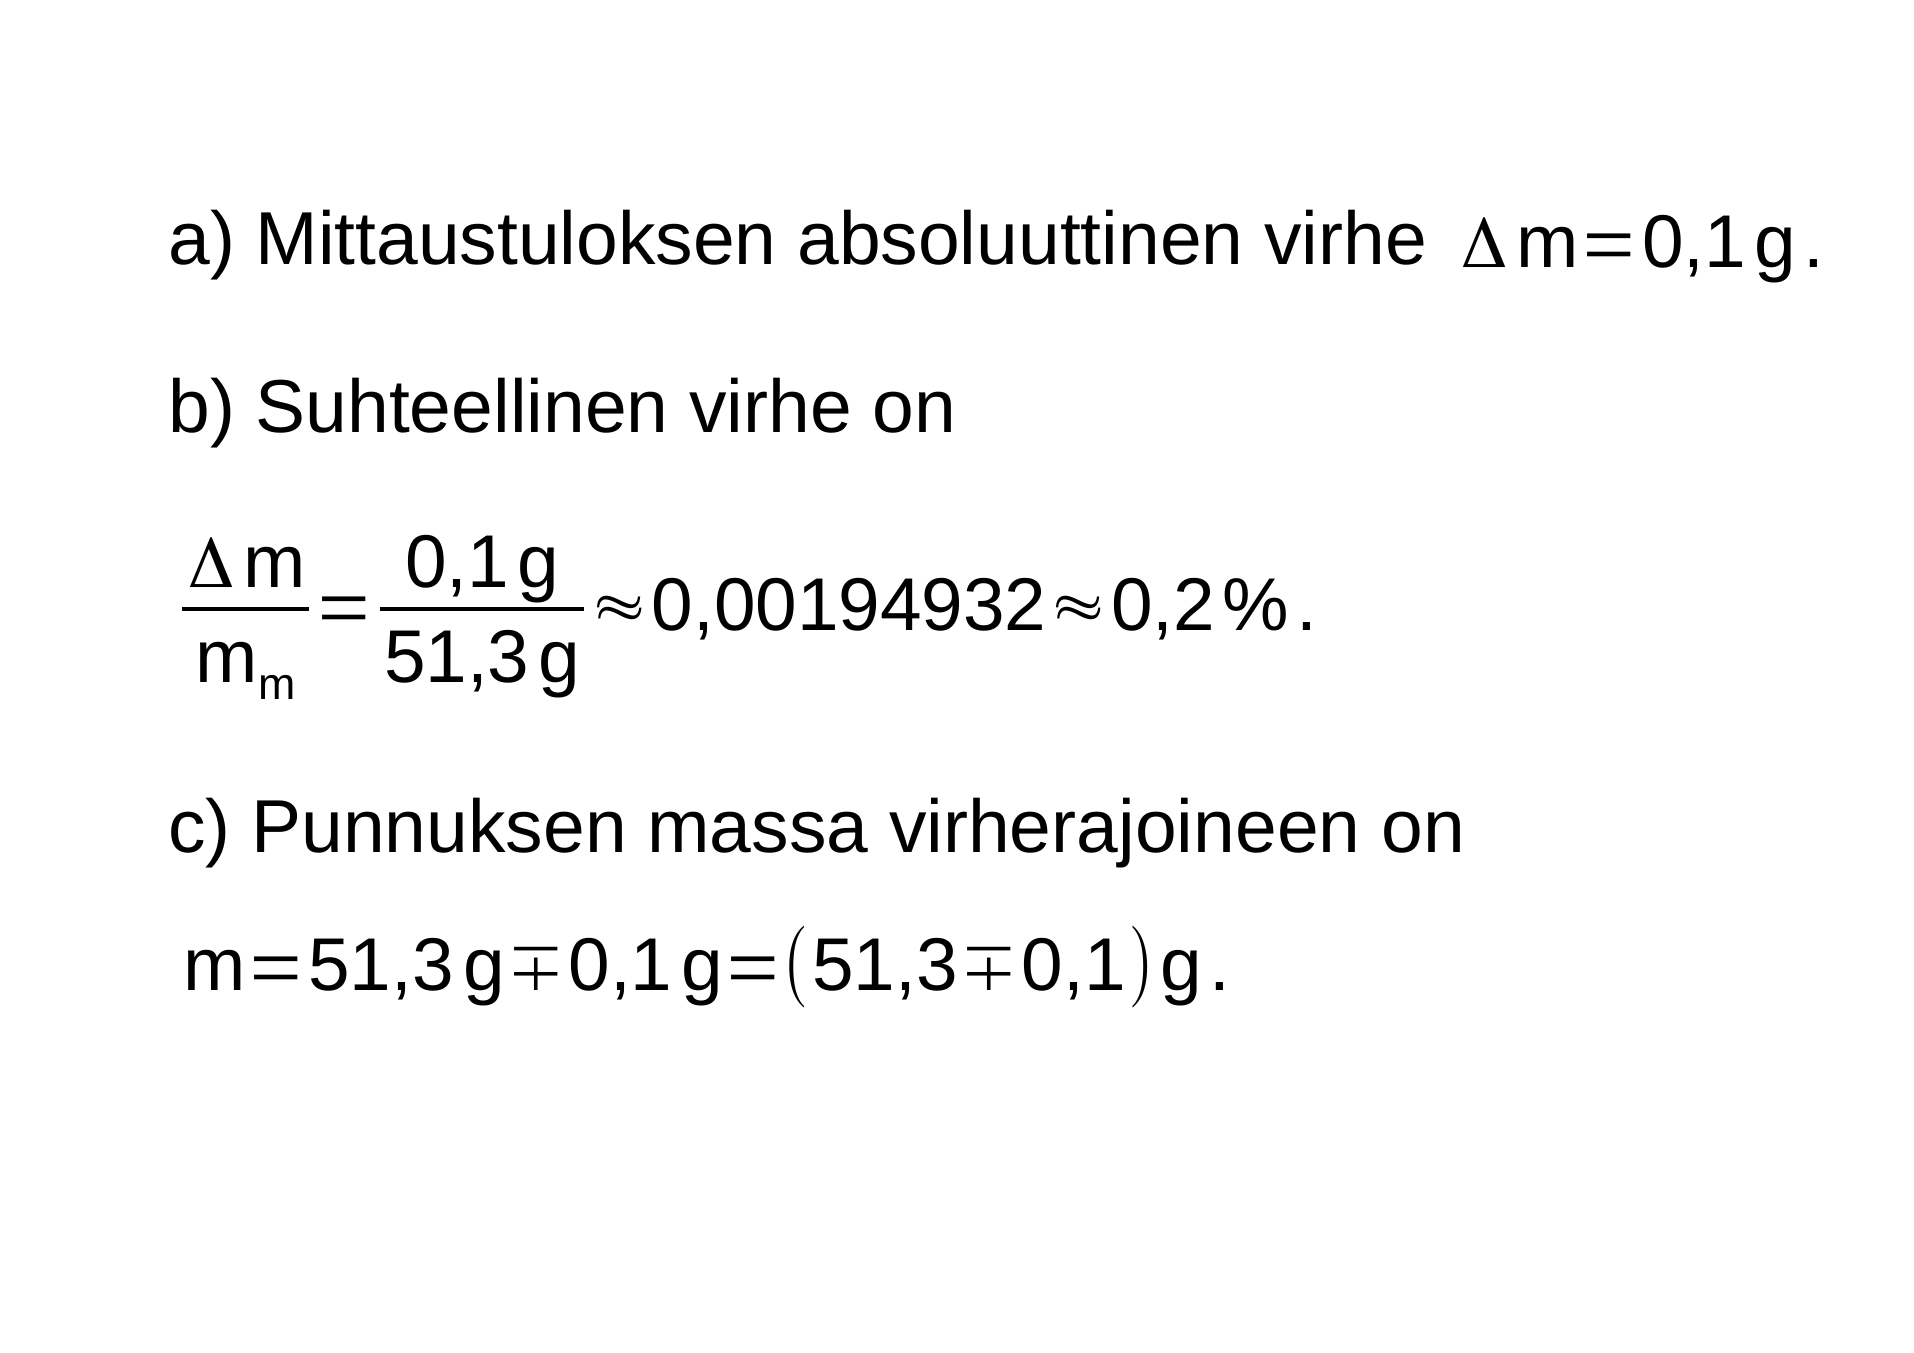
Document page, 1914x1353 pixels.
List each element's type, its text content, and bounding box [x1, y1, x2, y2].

chart [172, 519, 1323, 710]
chart [177, 921, 1236, 1012]
text_box a) Mittaustuloksen absoluuttinen virhe b) Suhteellinen virhe on c) Punnuksen massa virherajoineen on [153, 188, 1481, 1296]
chart [1452, 199, 1831, 284]
